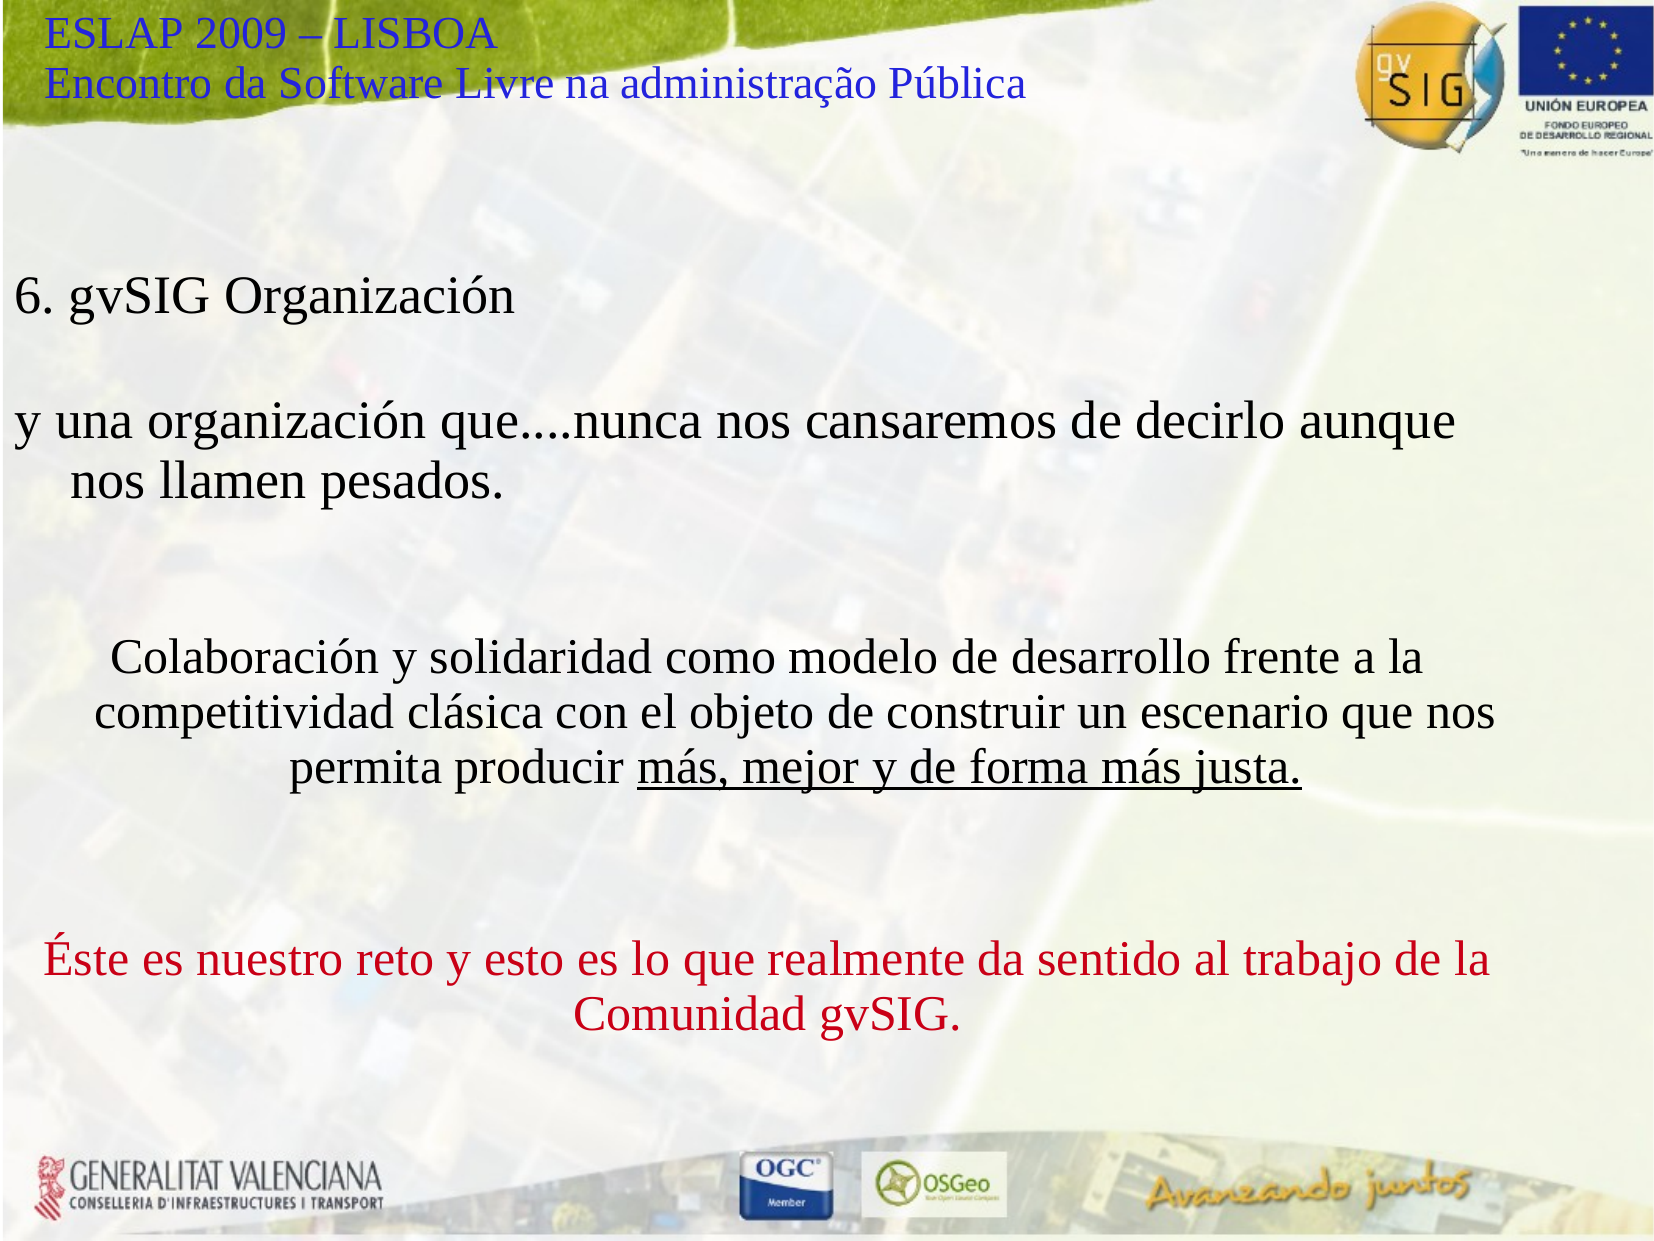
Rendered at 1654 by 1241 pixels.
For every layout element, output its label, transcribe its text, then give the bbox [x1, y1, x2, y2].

text_box 6. gvSIG Organización y una organización que....nunca nos cansaremos de decirlo aunque nos llamen pesados. Colaboración y solidaridad como modelo de desarrollo frente a la competitividad clásica con el objeto de construir un escenario que nos permita producir más, mejor y de forma más justa. Éste es nuestro reto y esto es lo que realmente da sentido al trabajo de la Comunidad gvSIG. [0, 256, 1536, 1224]
picture [2, 0, 1654, 1241]
